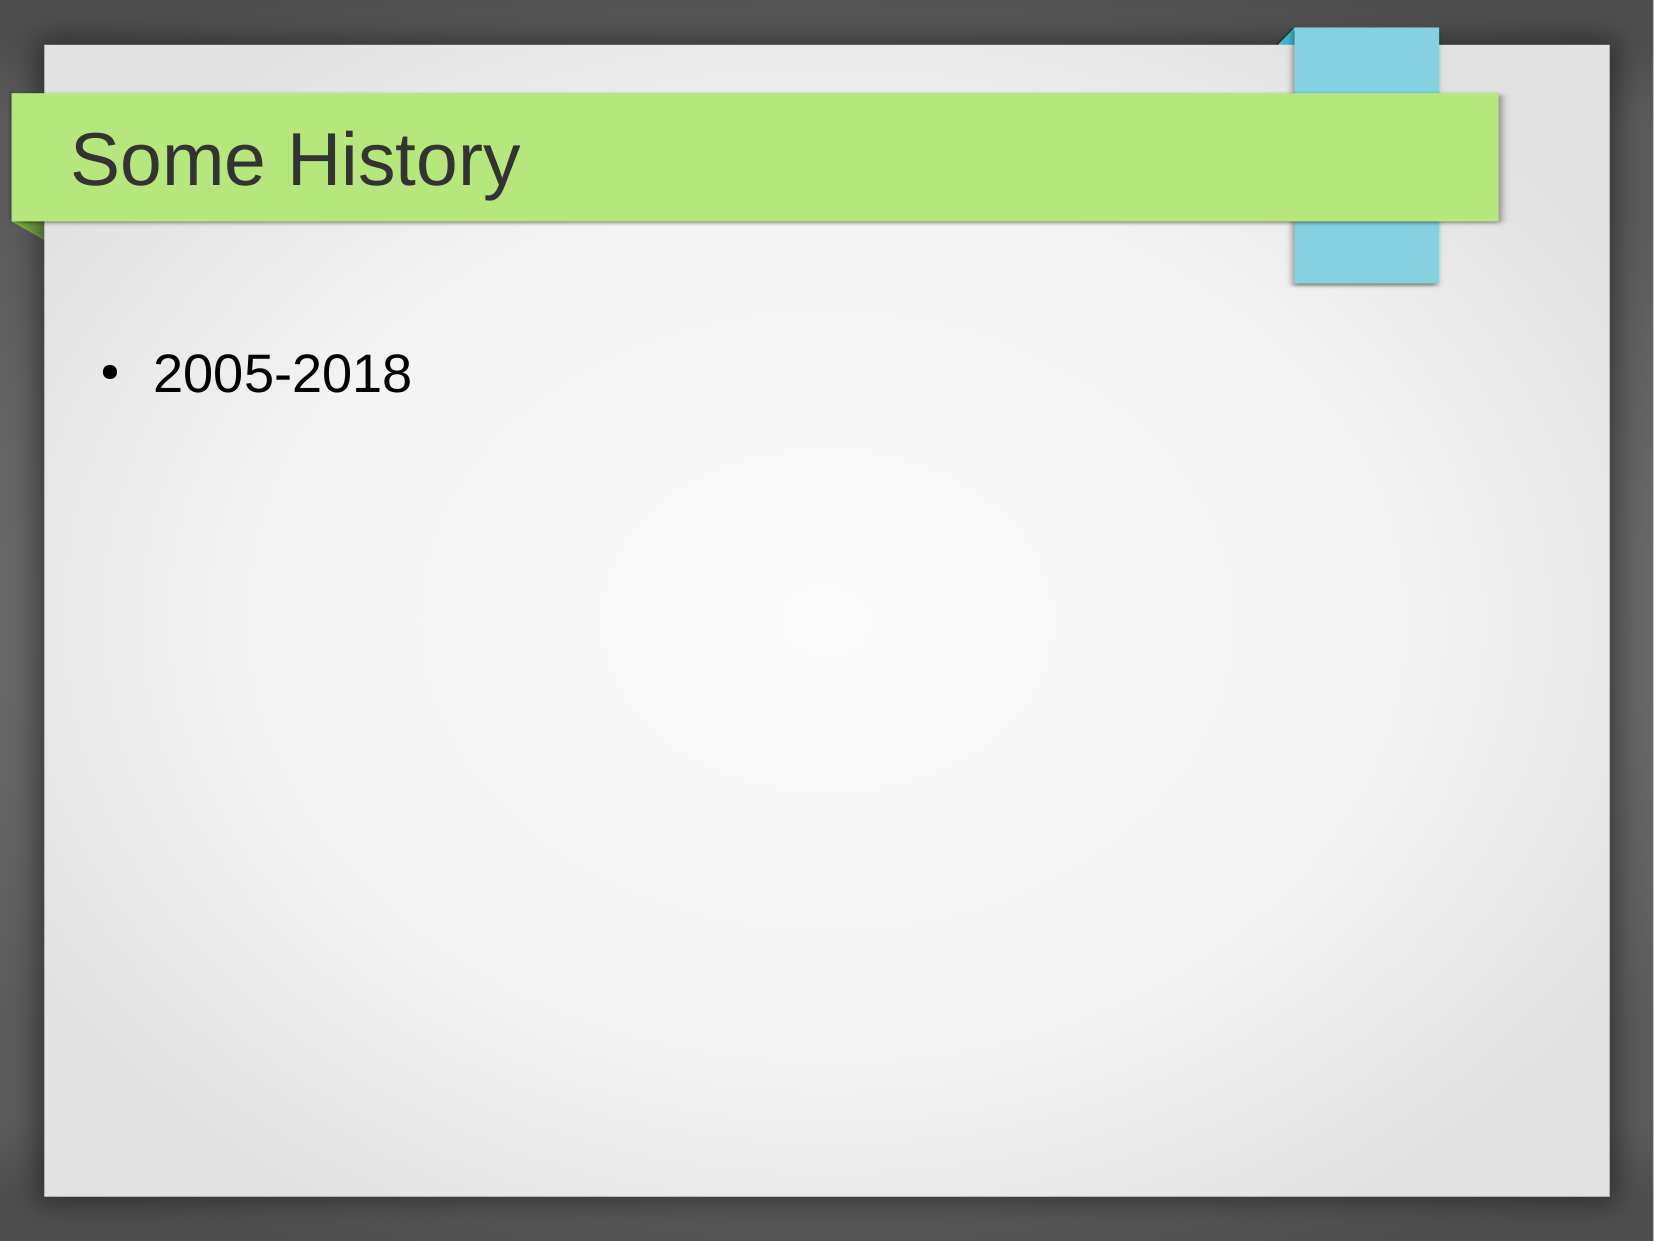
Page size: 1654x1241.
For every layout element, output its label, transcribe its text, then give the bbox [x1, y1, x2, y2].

list 2005-2018 [82, 343, 1538, 1063]
title Some History [70, 106, 1229, 213]
picture [0, 0, 1654, 1241]
